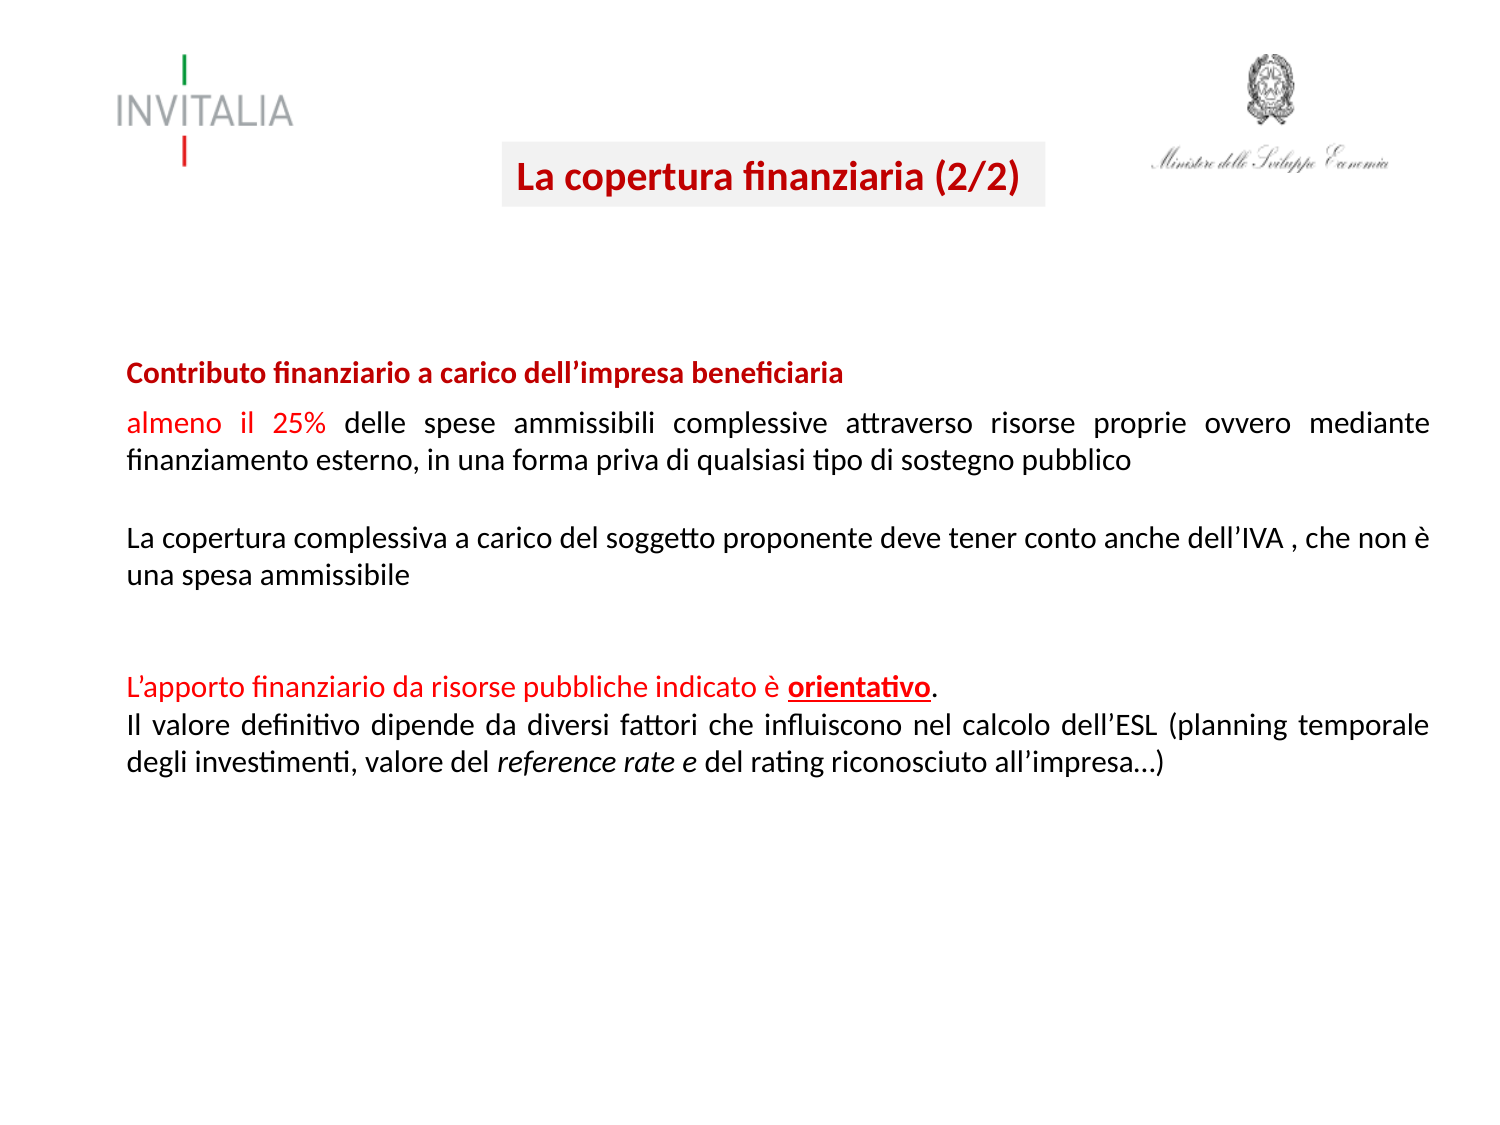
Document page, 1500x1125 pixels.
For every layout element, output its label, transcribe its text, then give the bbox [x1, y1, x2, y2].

picture [76, 54, 302, 173]
text_box Contributo finanziario a carico dell’impresa beneficiaria almeno il 25% delle spese ammissibili complessive attraverso risorse proprie ovvero mediante finanziamento esterno, in una forma priva di qualsiasi tipo di sostegno pubblico La copertura complessiva a carico del soggetto proponente deve tener conto anche dell’IVA , che non è una spesa ammissibile L’apporto finanziario da risorse pubbliche indicato è orientativo. Il valore definitivo dipende da diversi fattori che influiscono nel calcolo dell’ESL (planning temporale degli investimenti, valore del reference rate e del rating riconosciuto all’impresa…) [111, 219, 1447, 974]
text_box La copertura finanziaria (2/2) [501, 141, 1046, 207]
